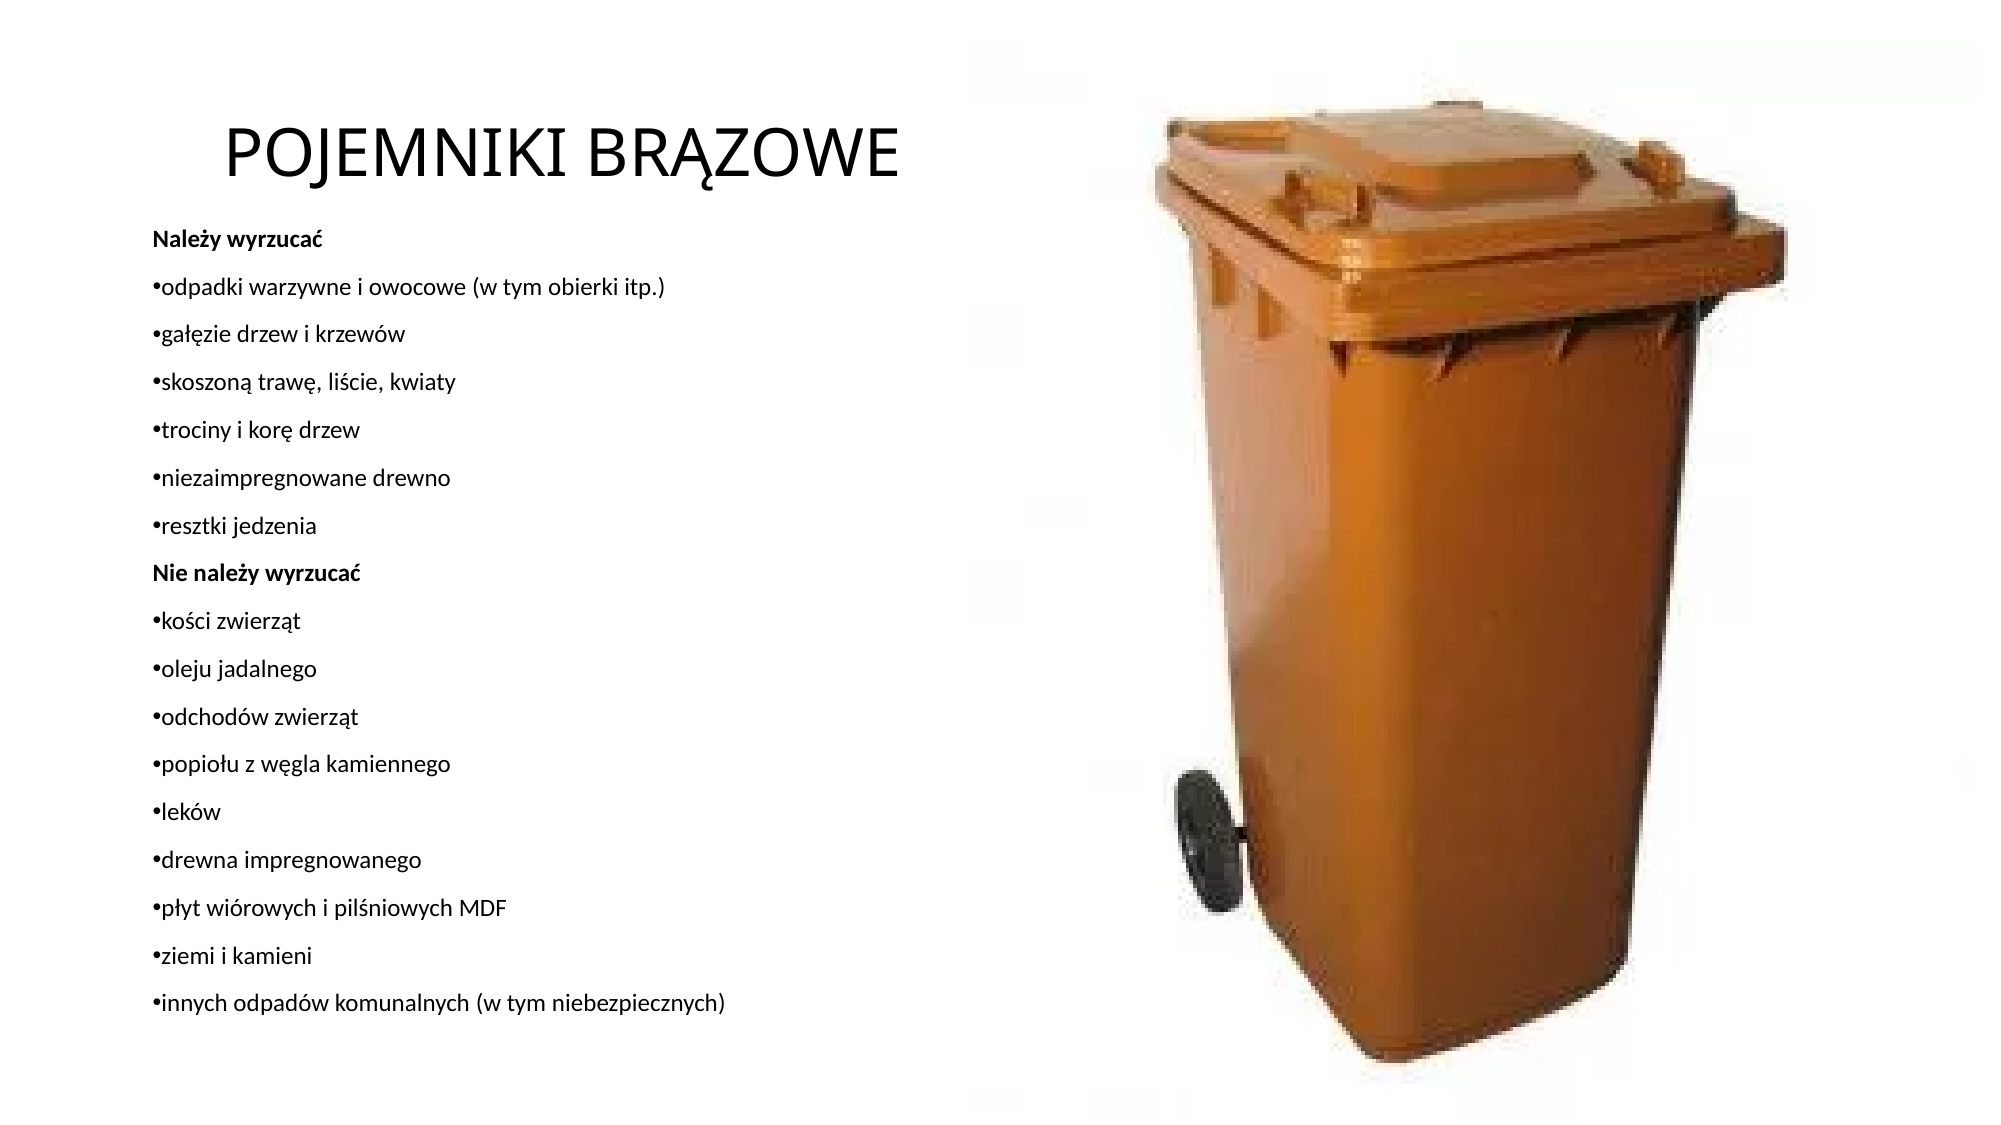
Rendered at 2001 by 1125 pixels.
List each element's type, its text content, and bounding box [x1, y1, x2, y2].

list Należy wyrzucać odpadki warzywne i owocowe (w tym obierki itp.) gałęzie drzew i krzewów skoszoną trawę, liście, kwiaty trociny i korę drzew niezaimpregnowane drewno resztki jedzenia Nie należy wyrzucać kości zwierząt oleju jadalnego odchodów zwierząt popiołu z węgla kamiennego leków drewna impregnowanego płyt wiórowych i pilśniowych MDF ziemi i kamieni innych odpadów komunalnych (w tym niebezpiecznych) [137, 218, 965, 1096]
title POJEMNIKI BRĄZOWE [137, 75, 965, 199]
picture [965, 40, 1979, 1125]
